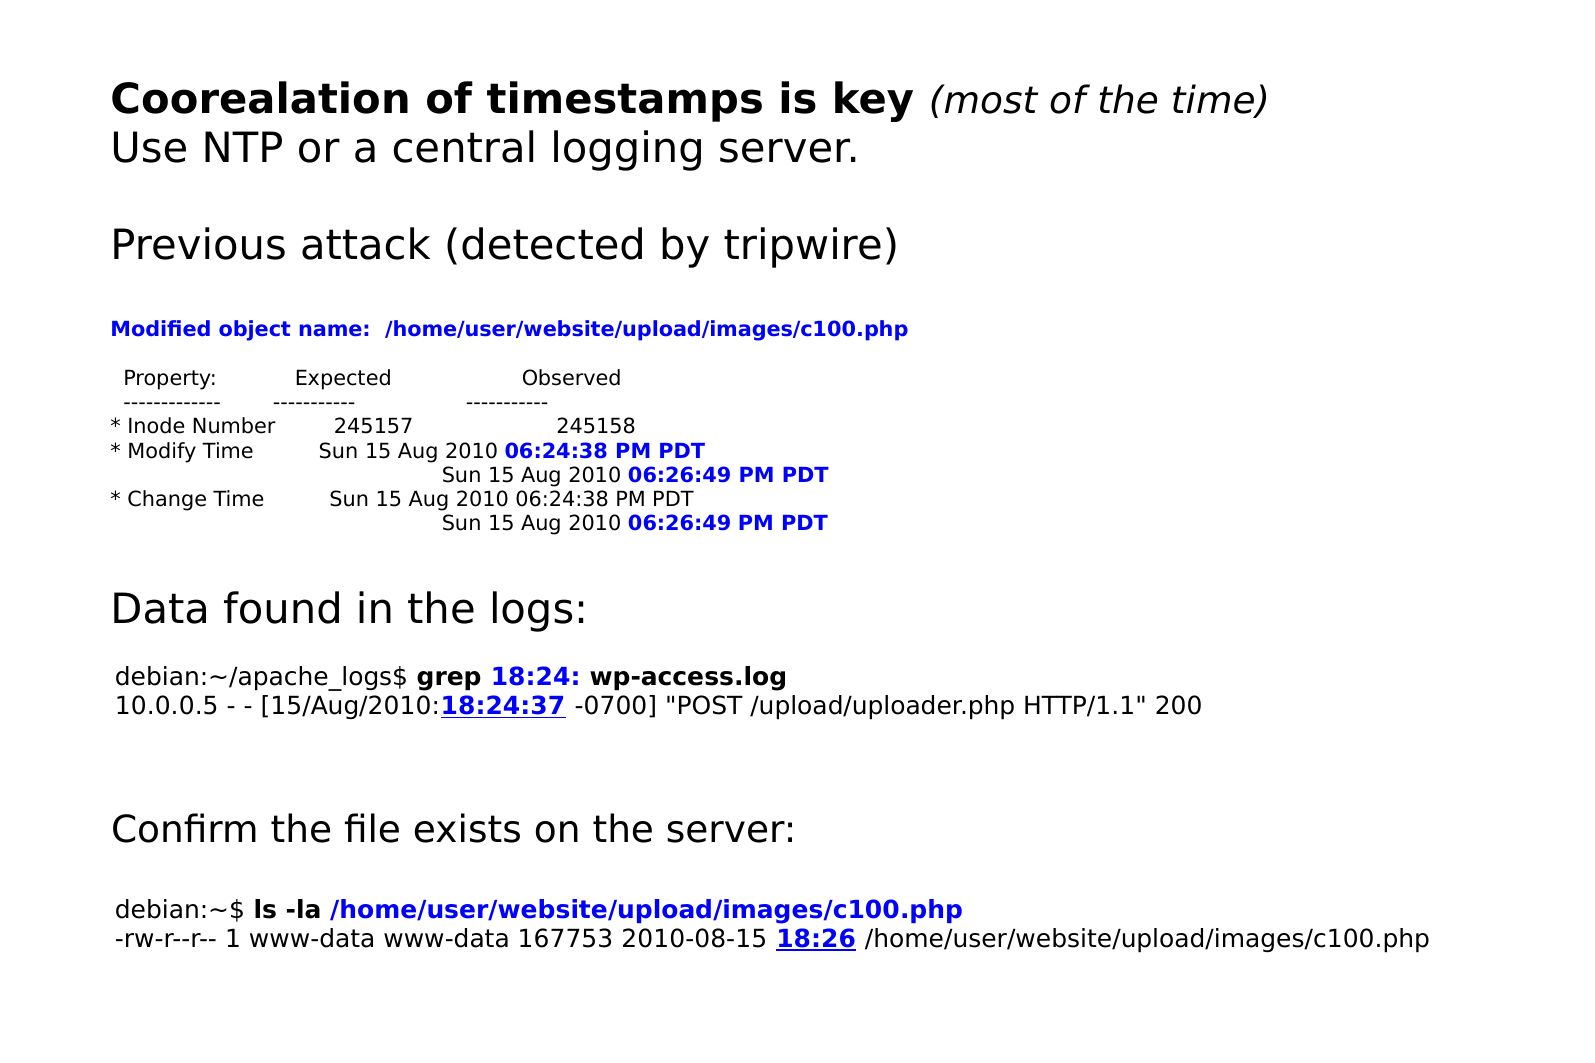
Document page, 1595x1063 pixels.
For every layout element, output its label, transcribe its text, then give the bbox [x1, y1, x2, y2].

subtitle Coorealation of timestamps is key (most of the time) Use NTP or a central logging server. Previous attack (detected by tripwire) Modified object name: /home/user/website/upload/images/c100.php Property: Expected Observed ------------- ----------- ----------- * Inode Number 245157 245158 * Modify Time Sun 15 Aug 2010 06:24:38 PM PDT Sun 15 Aug 2010 06:26:49 PM PDT * Change Time Sun 15 Aug 2010 06:24:38 PM PDT Sun 15 Aug 2010 06:26:49 PM PDT Data found in the logs: debian:~/apache_logs$ grep 18:24: wp-access.log 10.0.0.5 - - [15/Aug/2010:18:24:37 -0700] "POST /upload/uploader.php HTTP/1.1" 200 Confirm the file exists on the server: debian:~$ ls -la /home/user/website/upload/images/c100.php -rw-r--r-- 1 www-data www-data 167753 2010-08-15 18:26 /home/user/website/upload/images/c100.php [75, 75, 1510, 1041]
